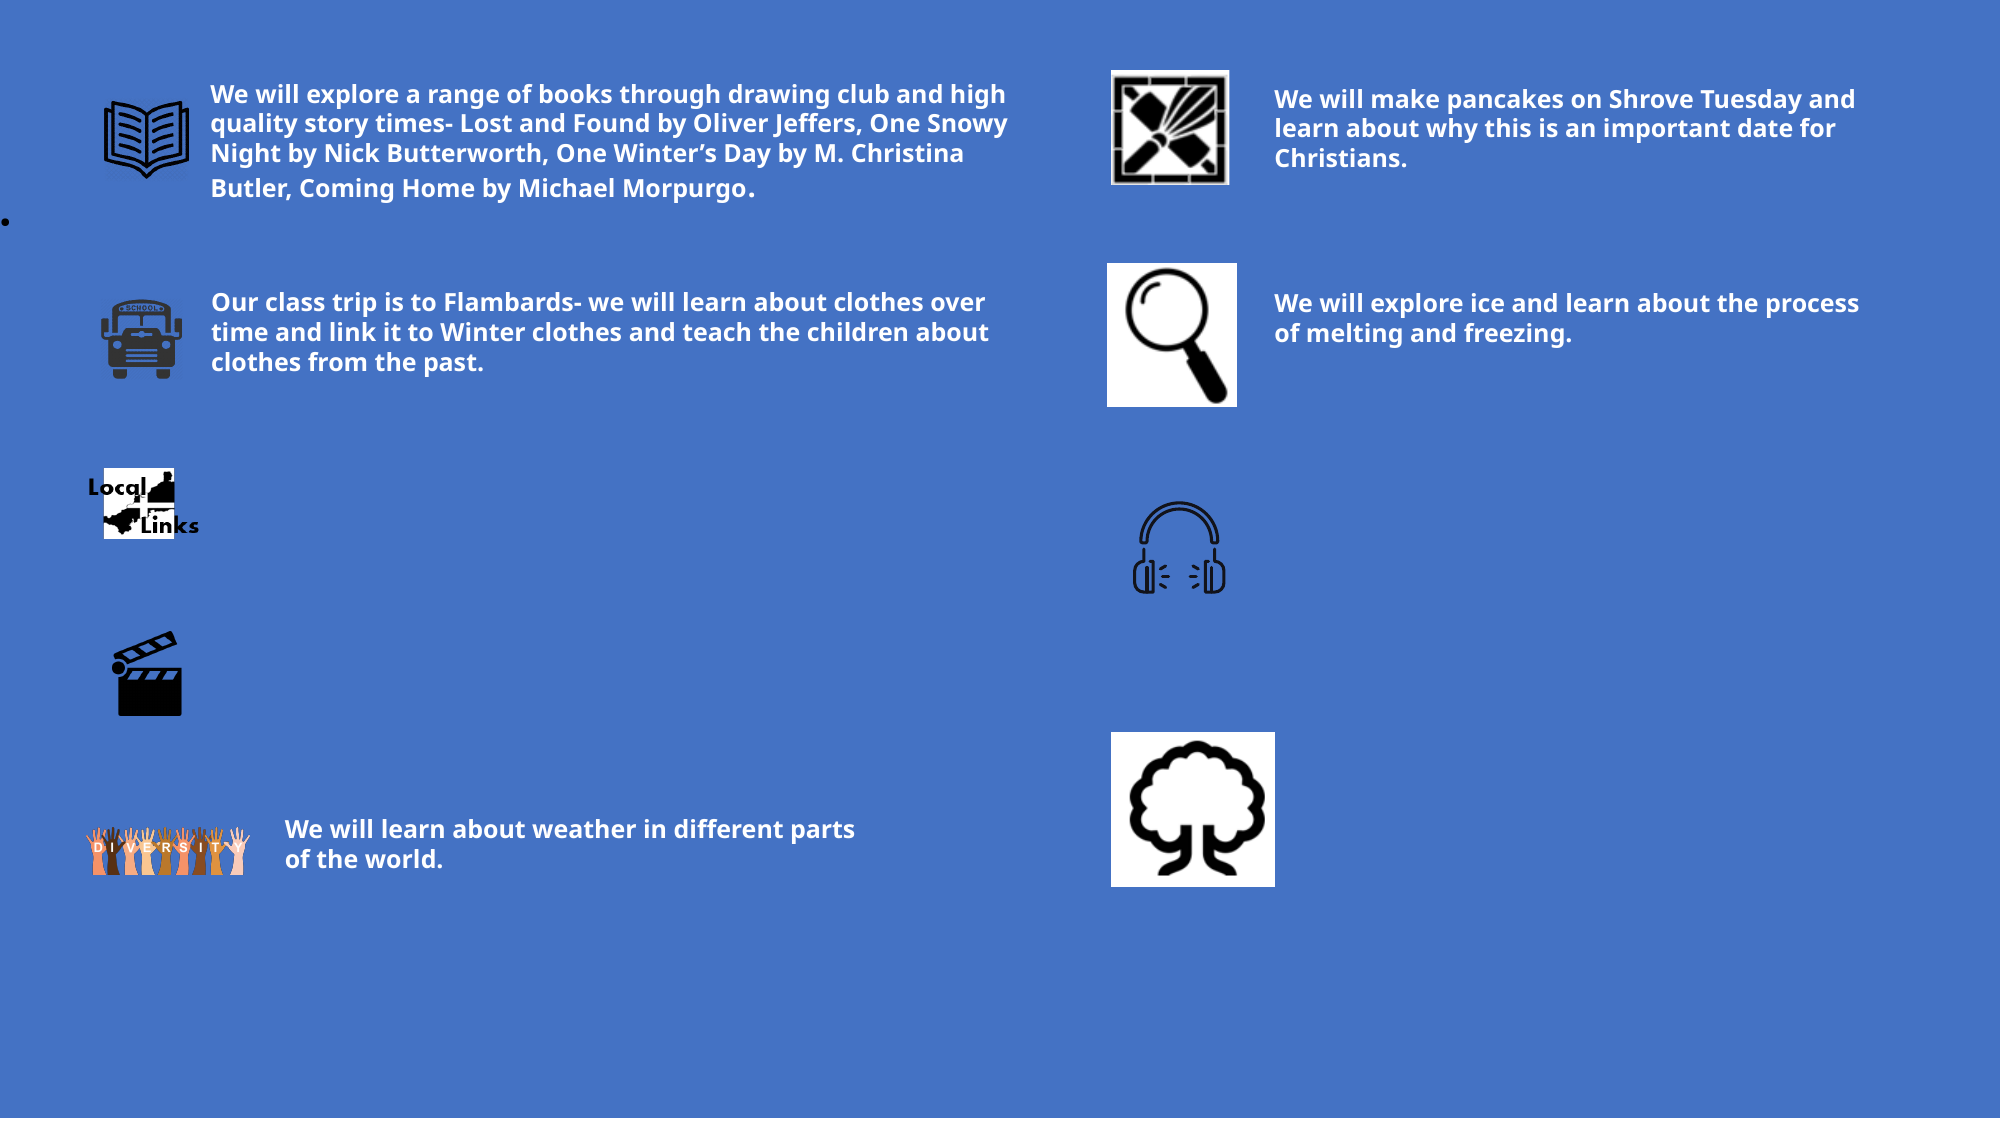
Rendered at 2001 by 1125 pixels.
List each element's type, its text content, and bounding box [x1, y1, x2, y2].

picture [104, 631, 189, 716]
text_box Our class trip is to Flambards- we will learn about clothes over time and link it to Winter clothes and teach the children about clothes from the past. [196, 278, 1021, 431]
picture [100, 298, 183, 380]
picture [1111, 732, 1275, 887]
picture [86, 827, 250, 875]
text_box We will explore ice and learn about the process of melting and freezing. [1259, 280, 1879, 356]
picture [72, 465, 237, 556]
text_box We will explore a range of books through drawing club and high quality story times- Lost and Found by Oliver Jeffers, One Snowy Night by Nick Butterworth, One Winter’s Day by M. Christina Butler, Coming Home by Michael Morpurgo. [195, 70, 1034, 212]
picture [1129, 497, 1230, 598]
picture [1107, 263, 1237, 407]
text_box We will make pancakes on Shrove Tuesday and learn about why this is an important date for Christians. [1259, 75, 1879, 182]
table_header [0, 0, 2000, 1118]
picture [1111, 70, 1230, 185]
text_box We will learn about weather in different parts of the world. [269, 806, 889, 883]
picture [104, 97, 189, 182]
